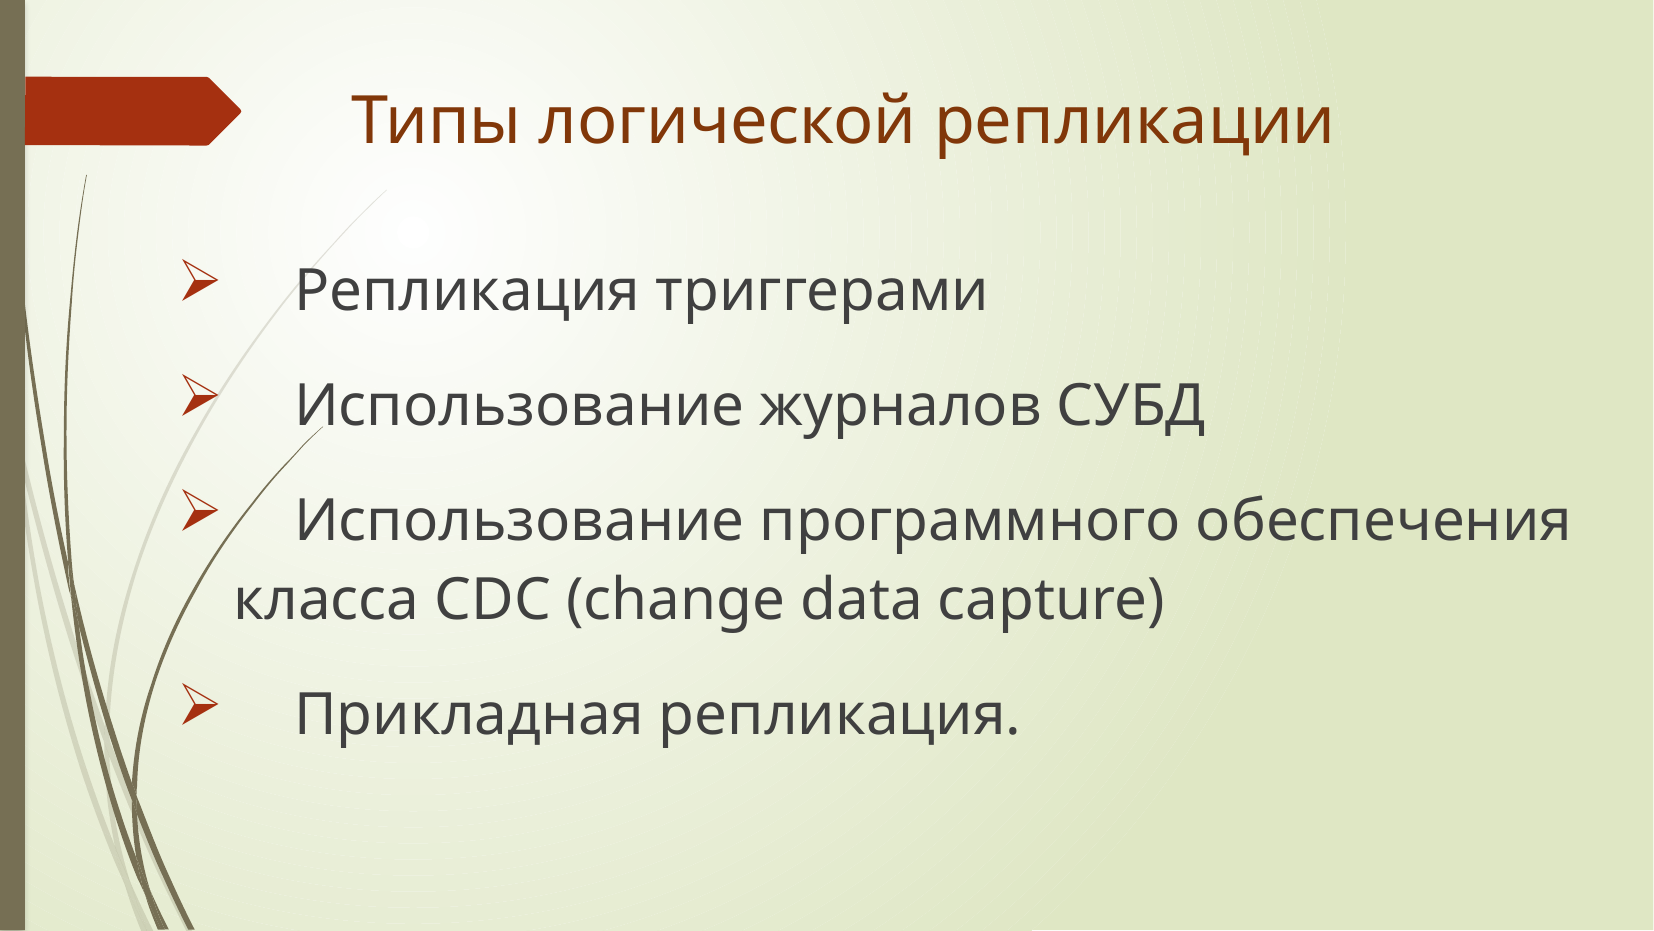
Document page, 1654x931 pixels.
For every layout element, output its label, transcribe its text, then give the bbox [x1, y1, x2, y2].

text_box Репликация триггерами Использование журналов СУБД Использование программного обеспечения класса CDC (change data capture) Прикладная репликация. [177, 248, 1654, 783]
title Типы логической репликации [351, 59, 1561, 178]
